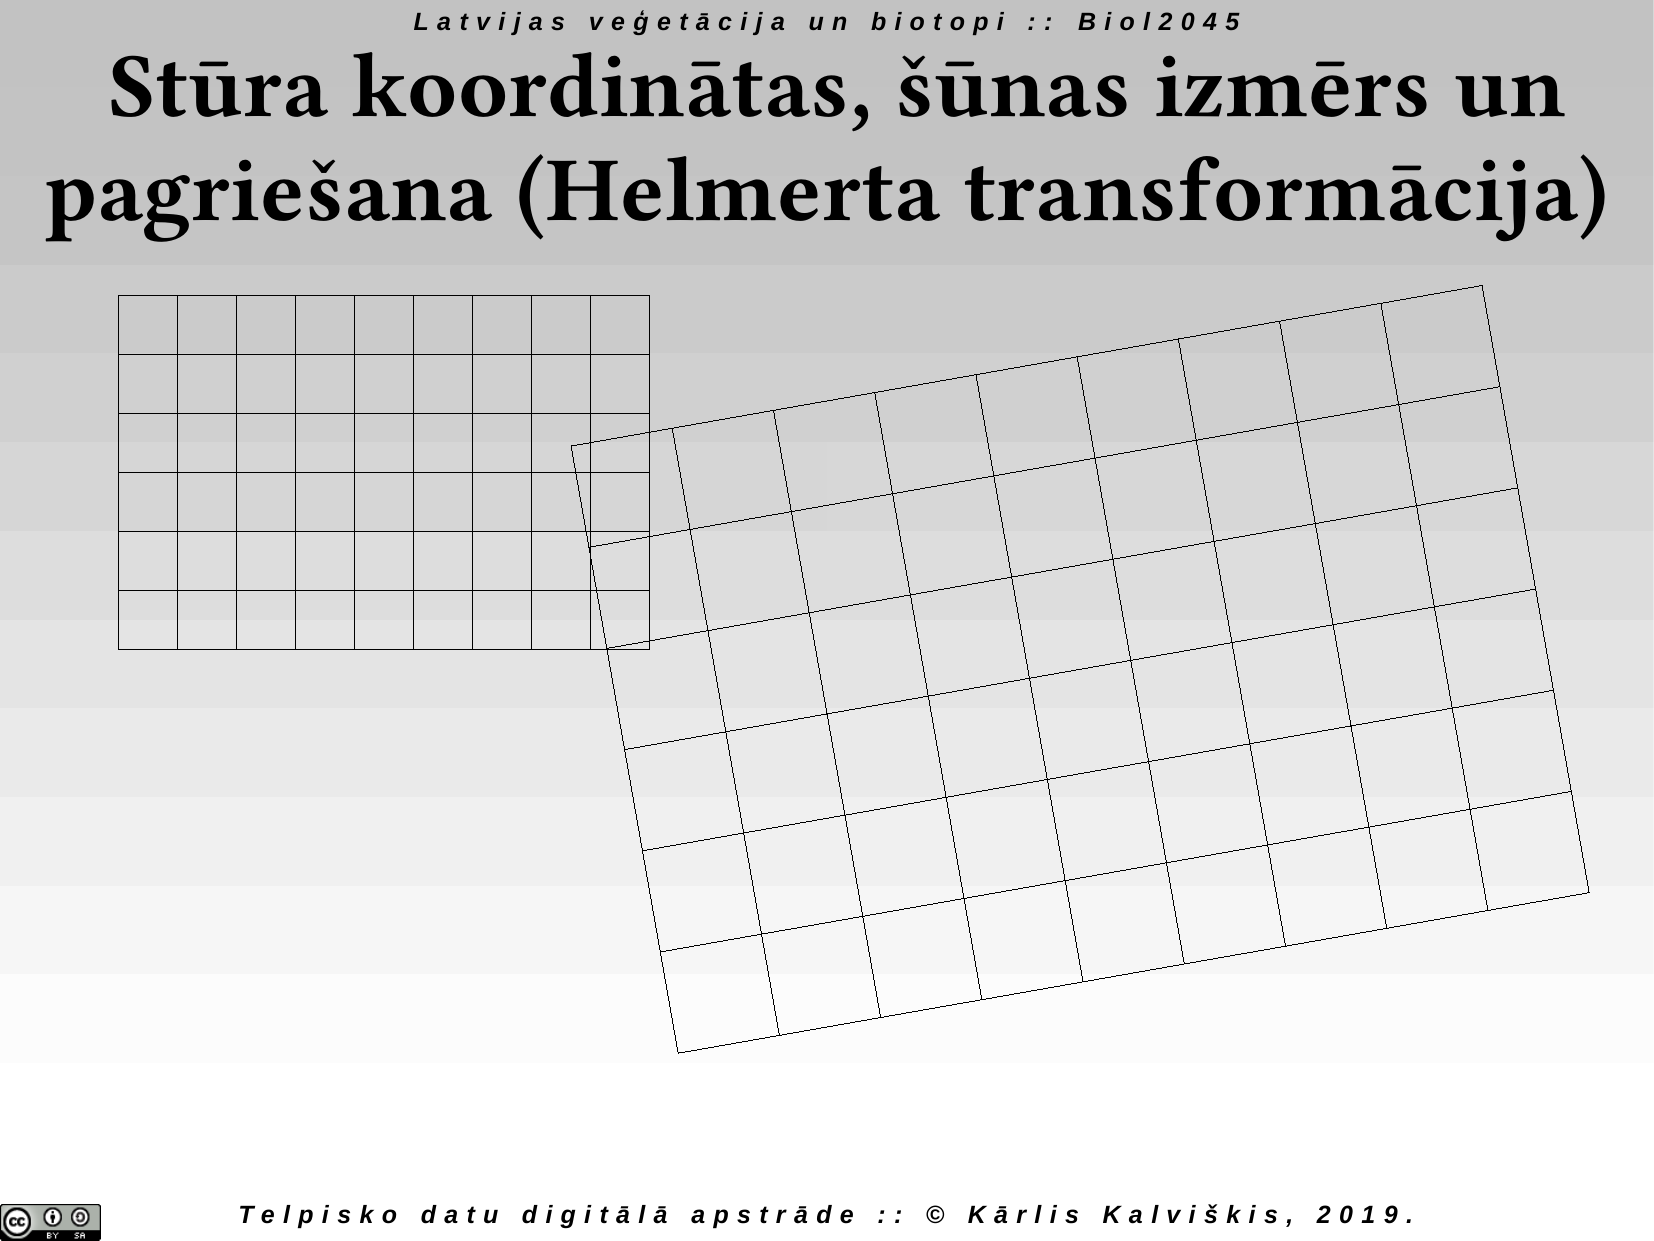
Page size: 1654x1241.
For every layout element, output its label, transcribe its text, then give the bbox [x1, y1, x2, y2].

picture [0, 0, 1654, 1241]
title Stūra koordinātas, šūnas izmērs un pagriešana (Helmerta transformācija) [29, 34, 1625, 244]
